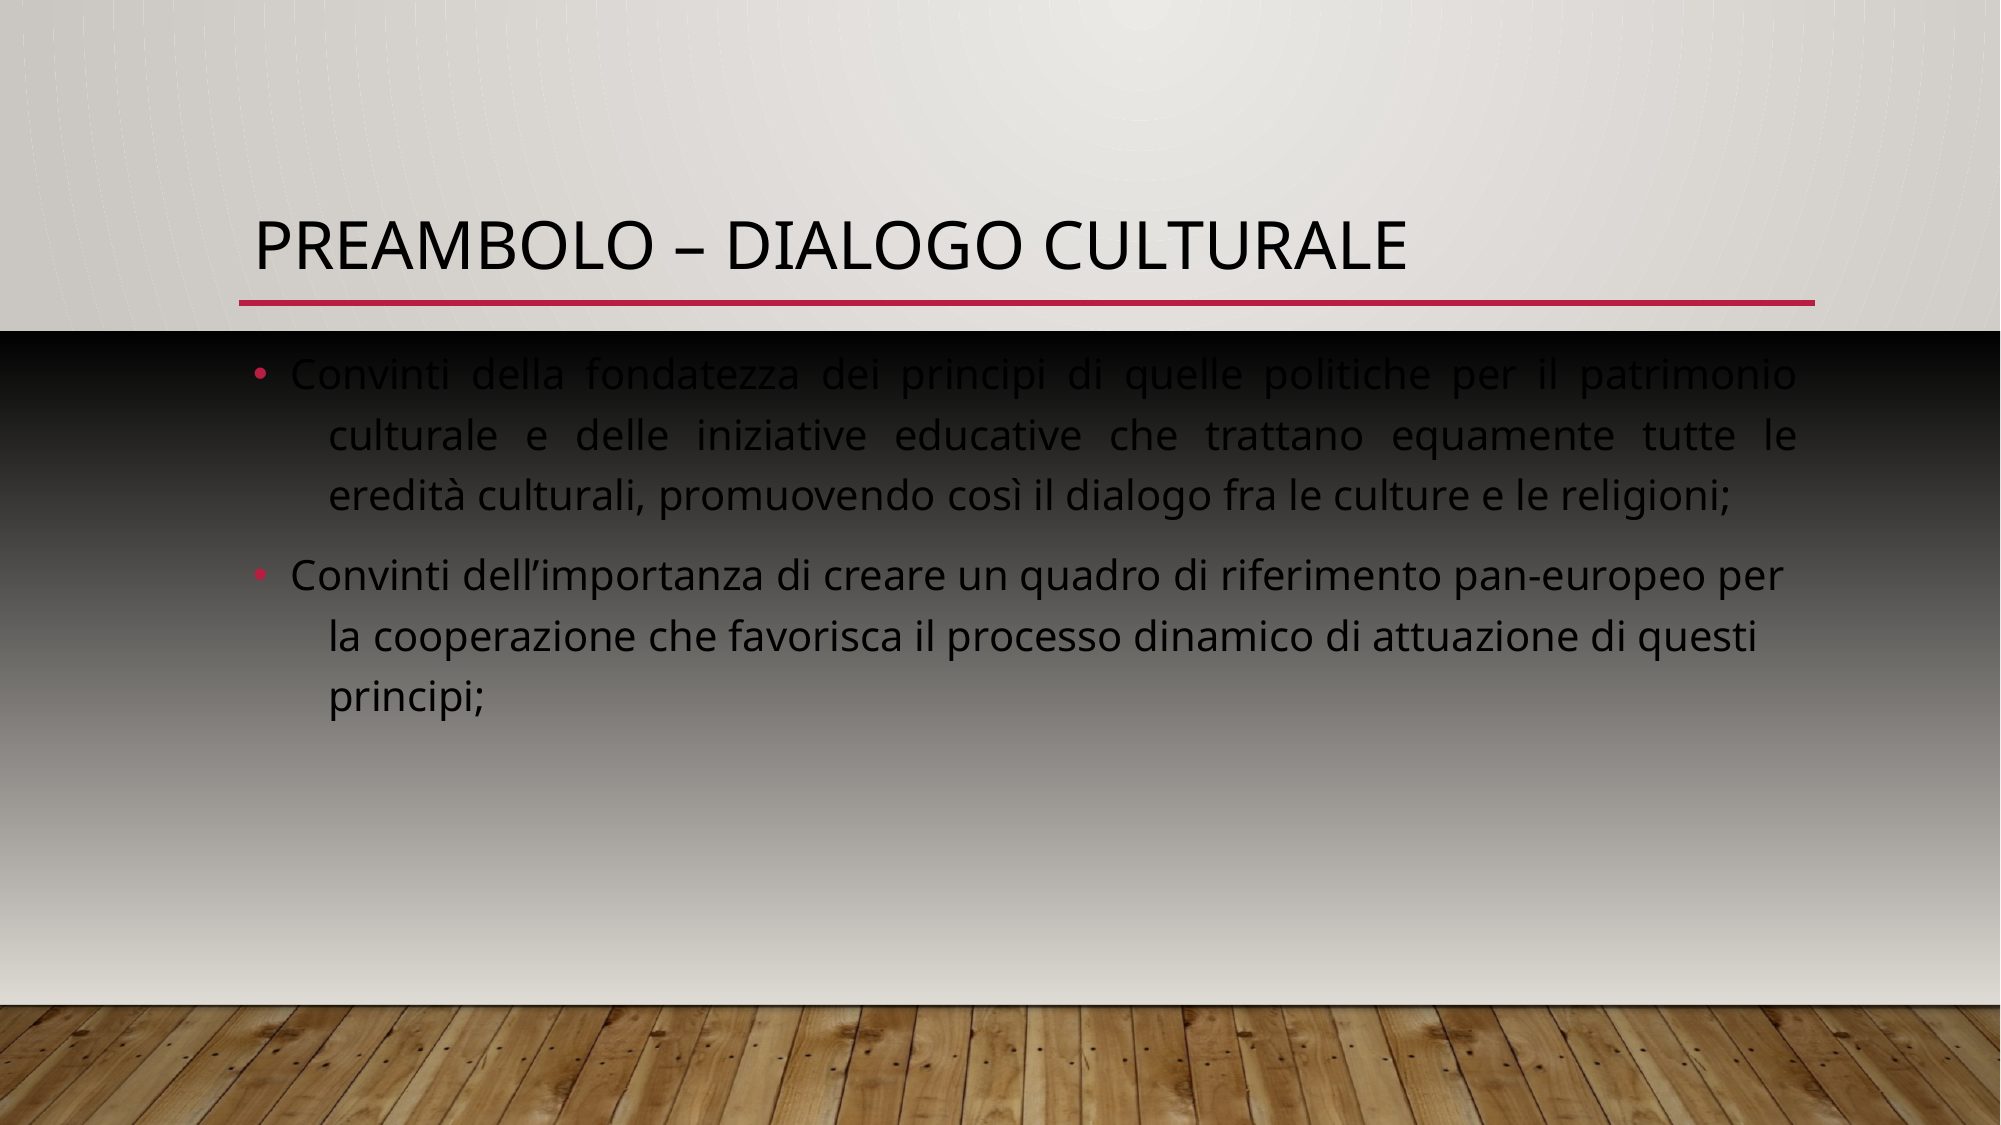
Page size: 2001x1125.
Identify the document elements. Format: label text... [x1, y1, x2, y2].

title Preambolo – dialogo culturale [238, 131, 1814, 305]
list Convinti della fondatezza dei principi di quelle politiche per il patrimonio culturale e delle iniziative educative che trattano equamente tutte le eredità culturali, promuovendo così il dialogo fra le culture e le religioni; Convinti dell’importanza di creare un quadro di riferimento pan-europeo per la cooperazione che favorisca il processo dinamico di attuazione di questi principi; [238, 330, 1814, 897]
